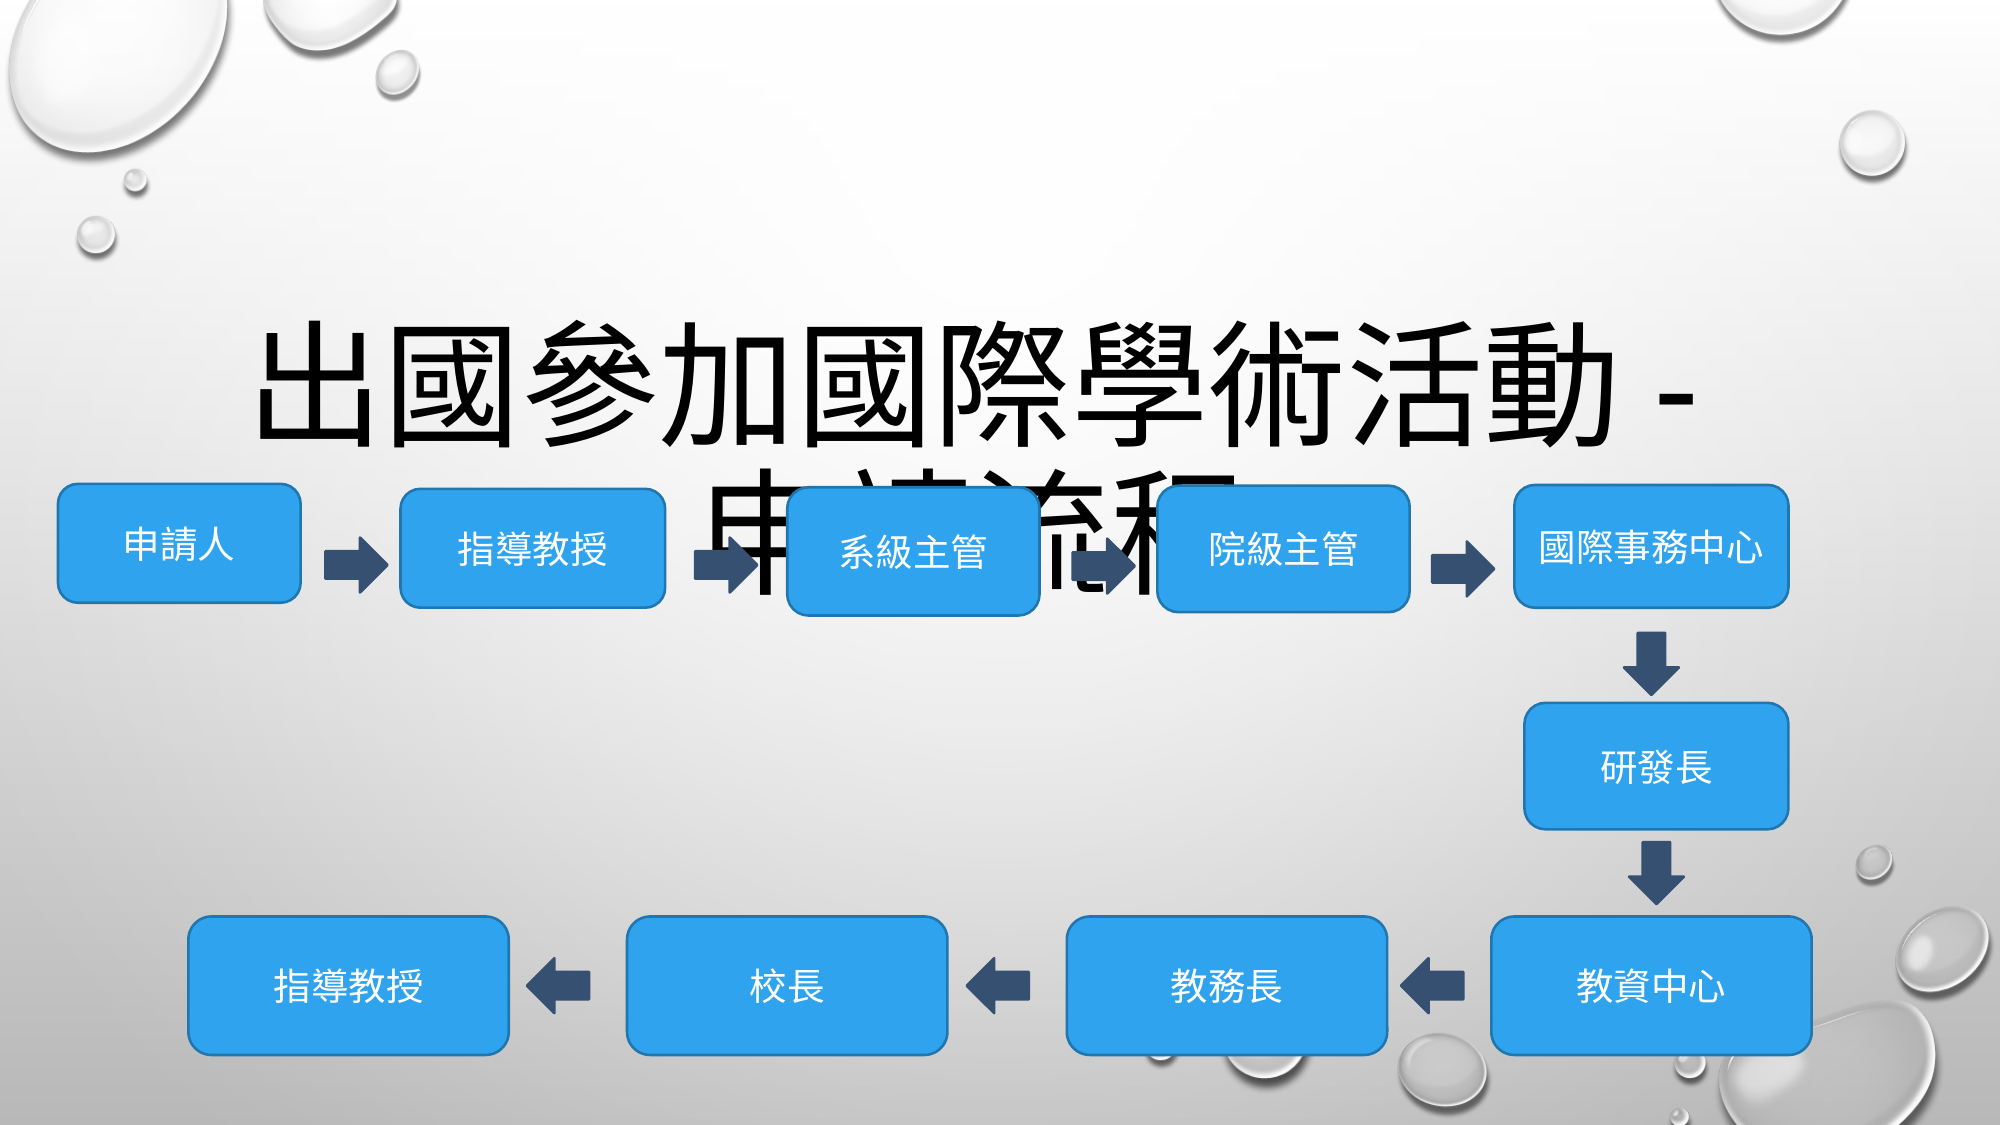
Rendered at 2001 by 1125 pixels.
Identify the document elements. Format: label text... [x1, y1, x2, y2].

text_box [1072, 538, 1135, 594]
text_box [1624, 632, 1679, 695]
text_box 教務長 [1066, 916, 1388, 1055]
text_box 教資中心 [1491, 916, 1812, 1055]
text_box [966, 958, 1029, 1014]
text_box [1629, 842, 1684, 905]
text_box 院級主管 [1157, 485, 1410, 613]
text_box [1432, 541, 1495, 597]
text_box [695, 537, 758, 593]
text_box 指導教授 [188, 916, 509, 1055]
text_box 國際事務中心 [1514, 484, 1789, 608]
text_box 系級主管 [787, 487, 1040, 616]
text_box [1401, 958, 1464, 1014]
text_box [526, 958, 590, 1014]
text_box 研發長 [1524, 702, 1789, 830]
text_box 校長 [627, 916, 948, 1055]
text_box [325, 537, 388, 593]
text_box 申請人 [57, 483, 301, 603]
text_box 指導教授 [400, 488, 666, 608]
text_box 出國參加國際學術活動- 申請流程 [110, 310, 1836, 496]
